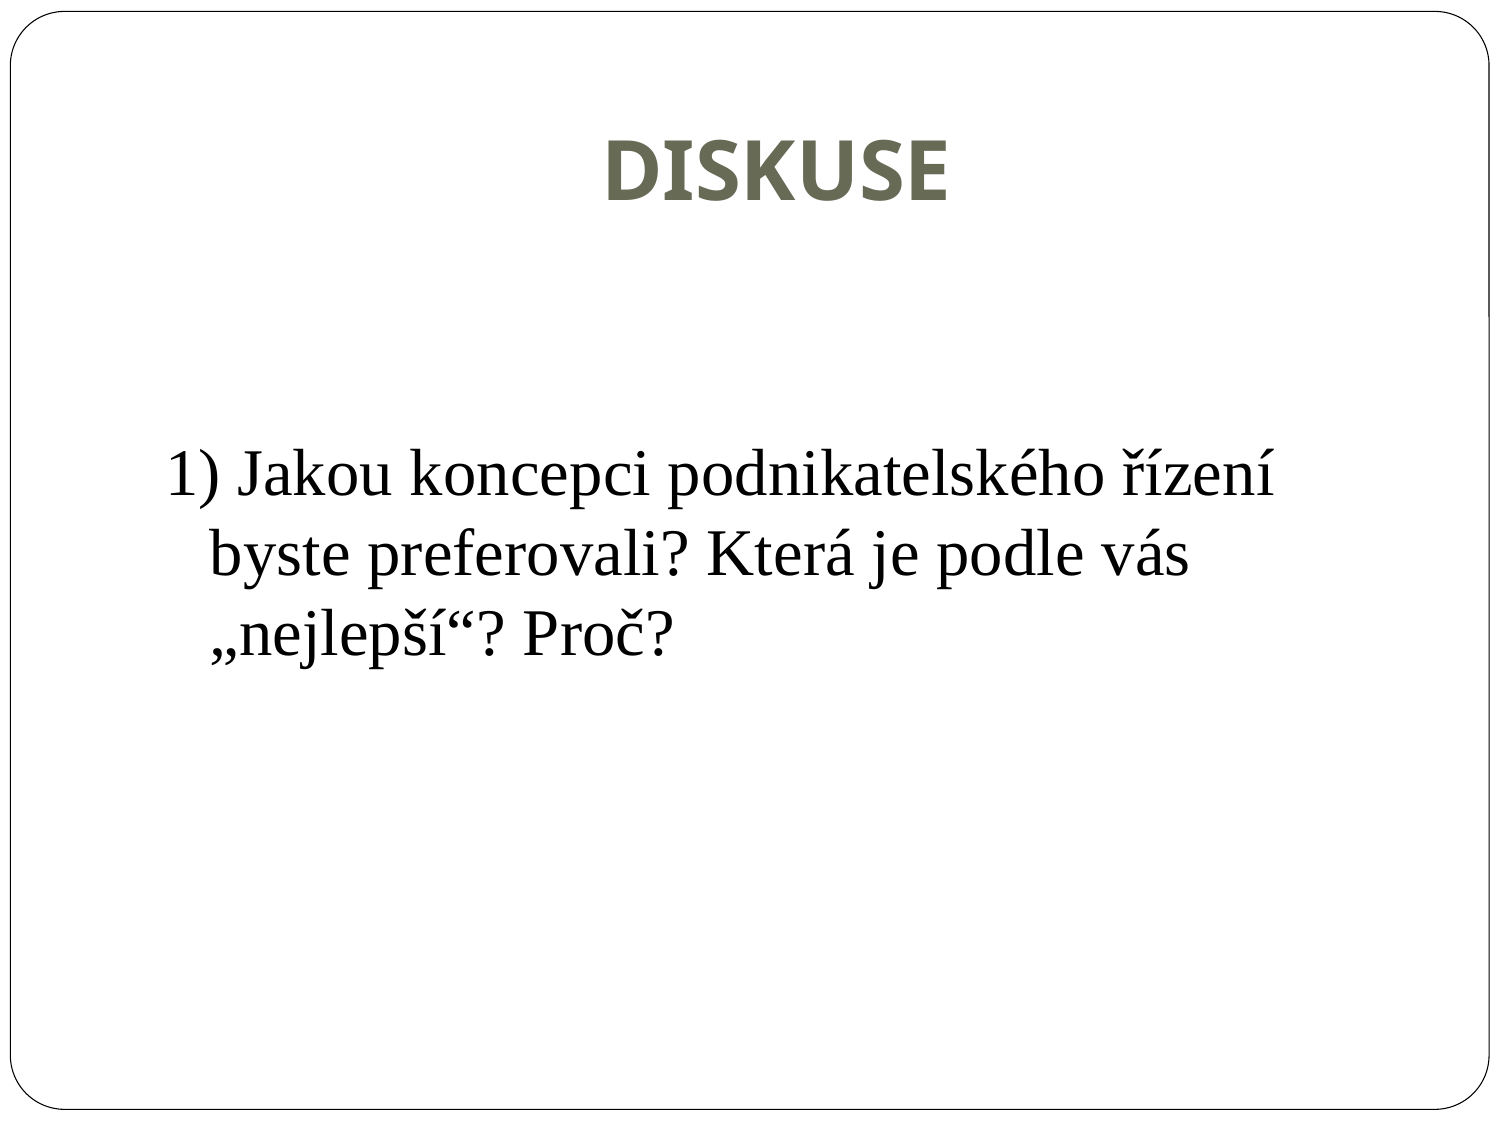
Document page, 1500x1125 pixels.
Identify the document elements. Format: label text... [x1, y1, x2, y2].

list 1) Jakou koncepci podnikatelského řízení byste preferovali? Která je podle vás „nejlepší“? Proč? [150, 237, 1426, 988]
title DISKUSE [150, 44, 1426, 233]
